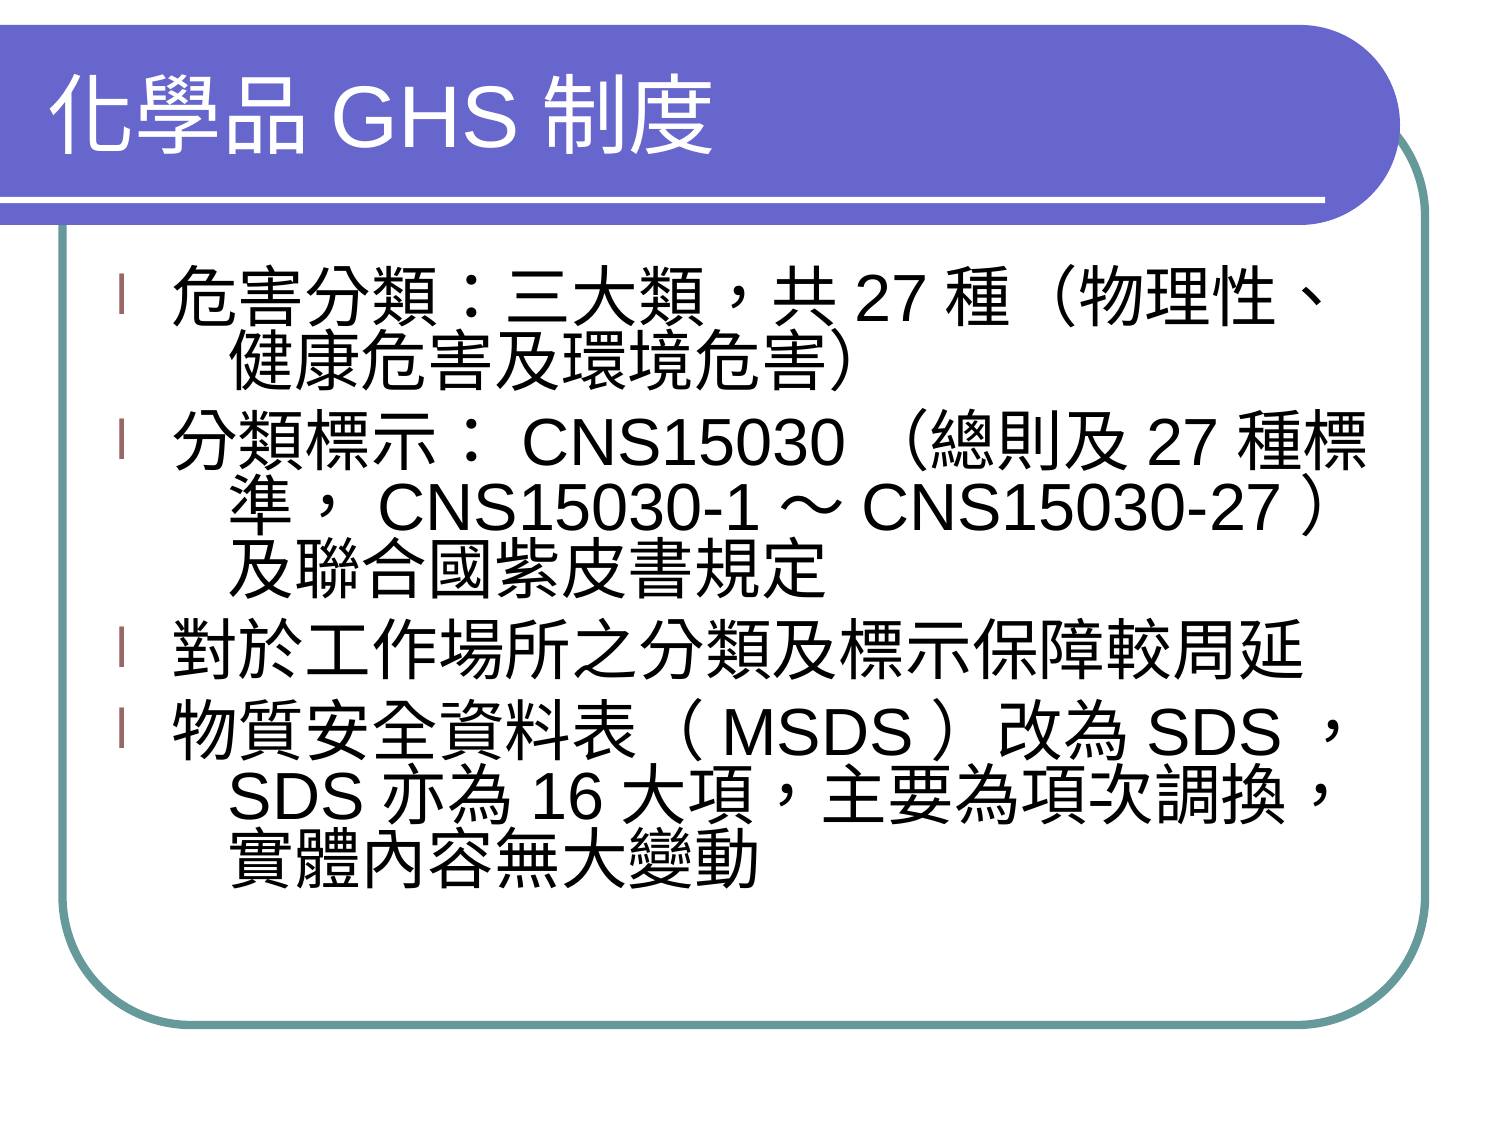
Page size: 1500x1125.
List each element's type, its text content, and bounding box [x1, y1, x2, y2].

title 化學品GHS制度 [32, 37, 1347, 188]
list 危害分類：三大類，共27種（物理性、健康危害及環境危害） 分類標示：CNS15030（總則及27種標準，CNS15030-1～CNS15030-27）及聯合國紫皮書規定 對於工作場所之分類及標示保障較周延 物質安全資料表（MSDS）改為SDS，SDS亦為16大項，主要為項次調換，實體內容無大變動 [99, 262, 1400, 988]
